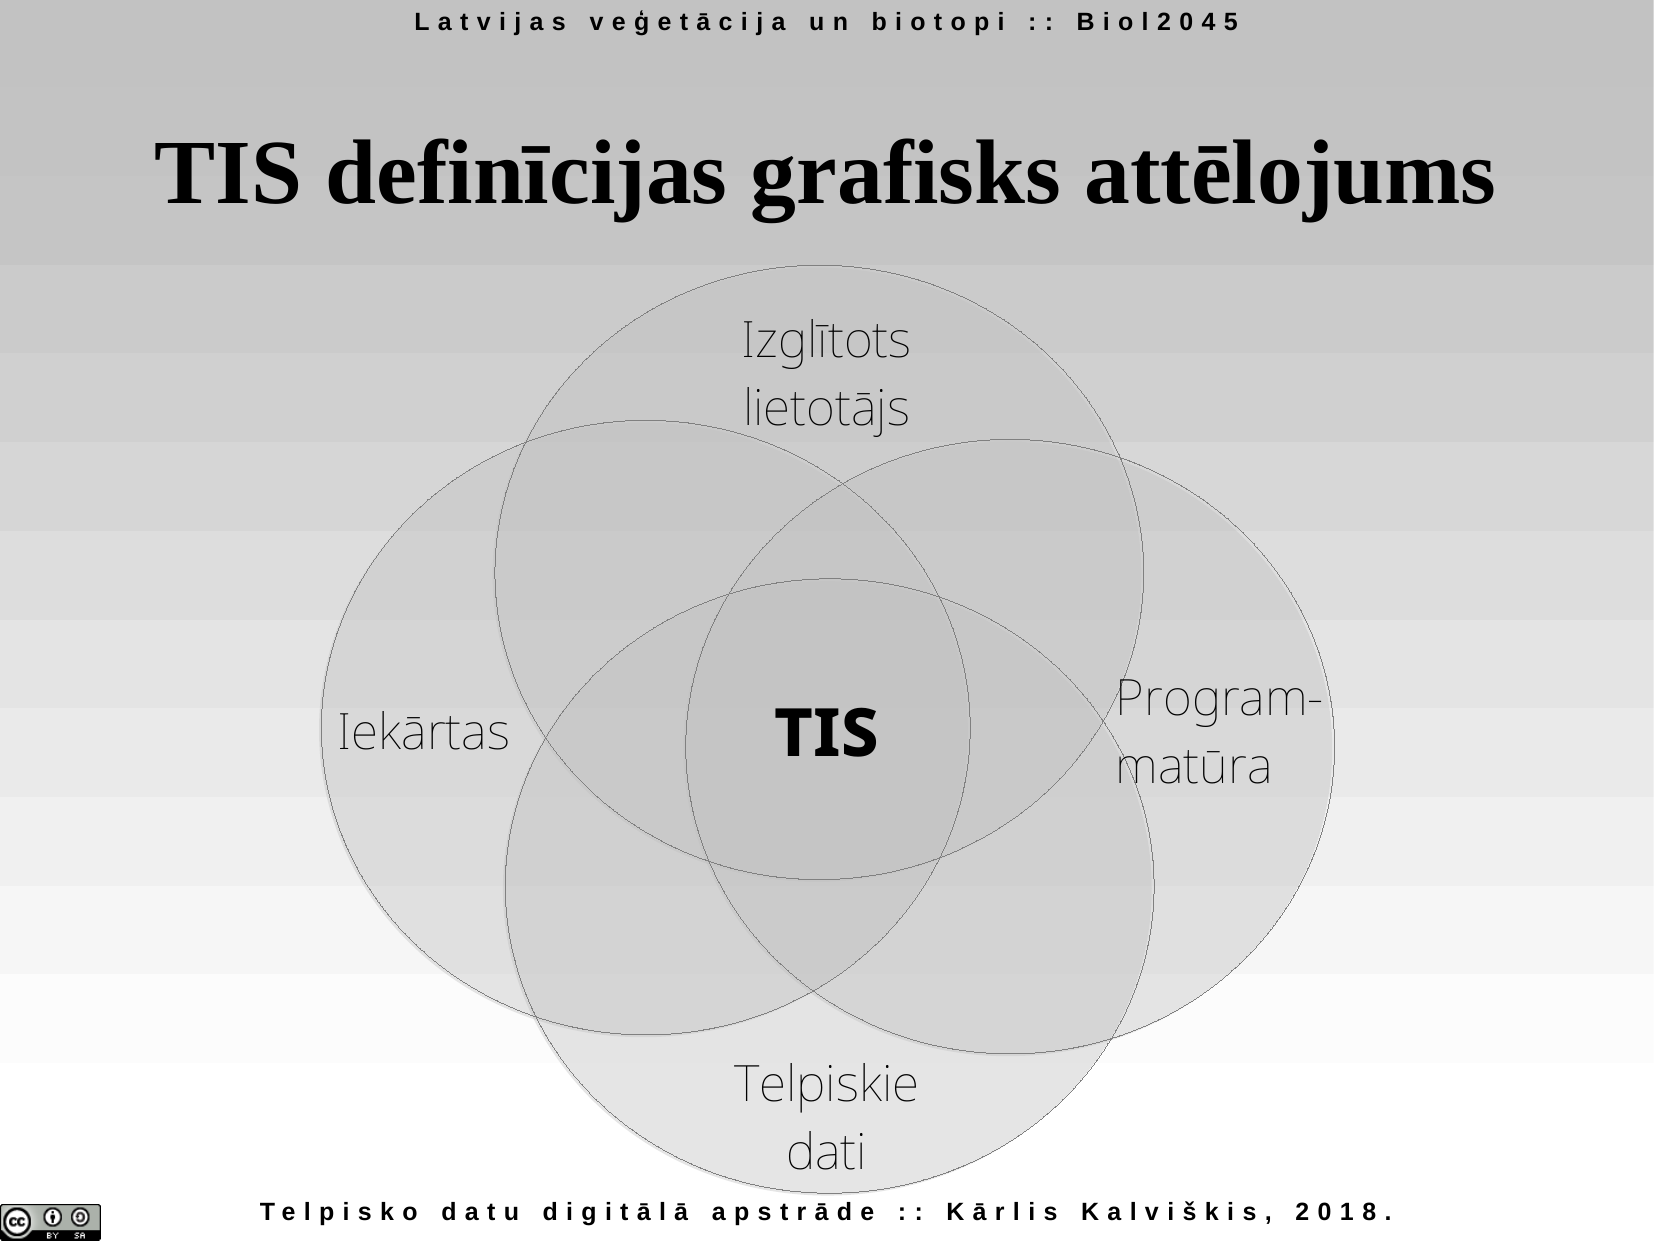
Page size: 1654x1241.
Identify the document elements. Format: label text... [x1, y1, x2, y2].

picture [0, 0, 1654, 1241]
text_box Iekārtas [337, 696, 536, 765]
text_box Program- matūra [1087, 670, 1325, 791]
text_box Izglītots lietotājs [738, 315, 915, 429]
text_box TIS [766, 693, 888, 768]
title TIS definīcijas grafisks attēlojums [29, 49, 1625, 296]
text_box Telpiskie dati [725, 1059, 929, 1173]
text_box [319, 267, 1333, 1196]
